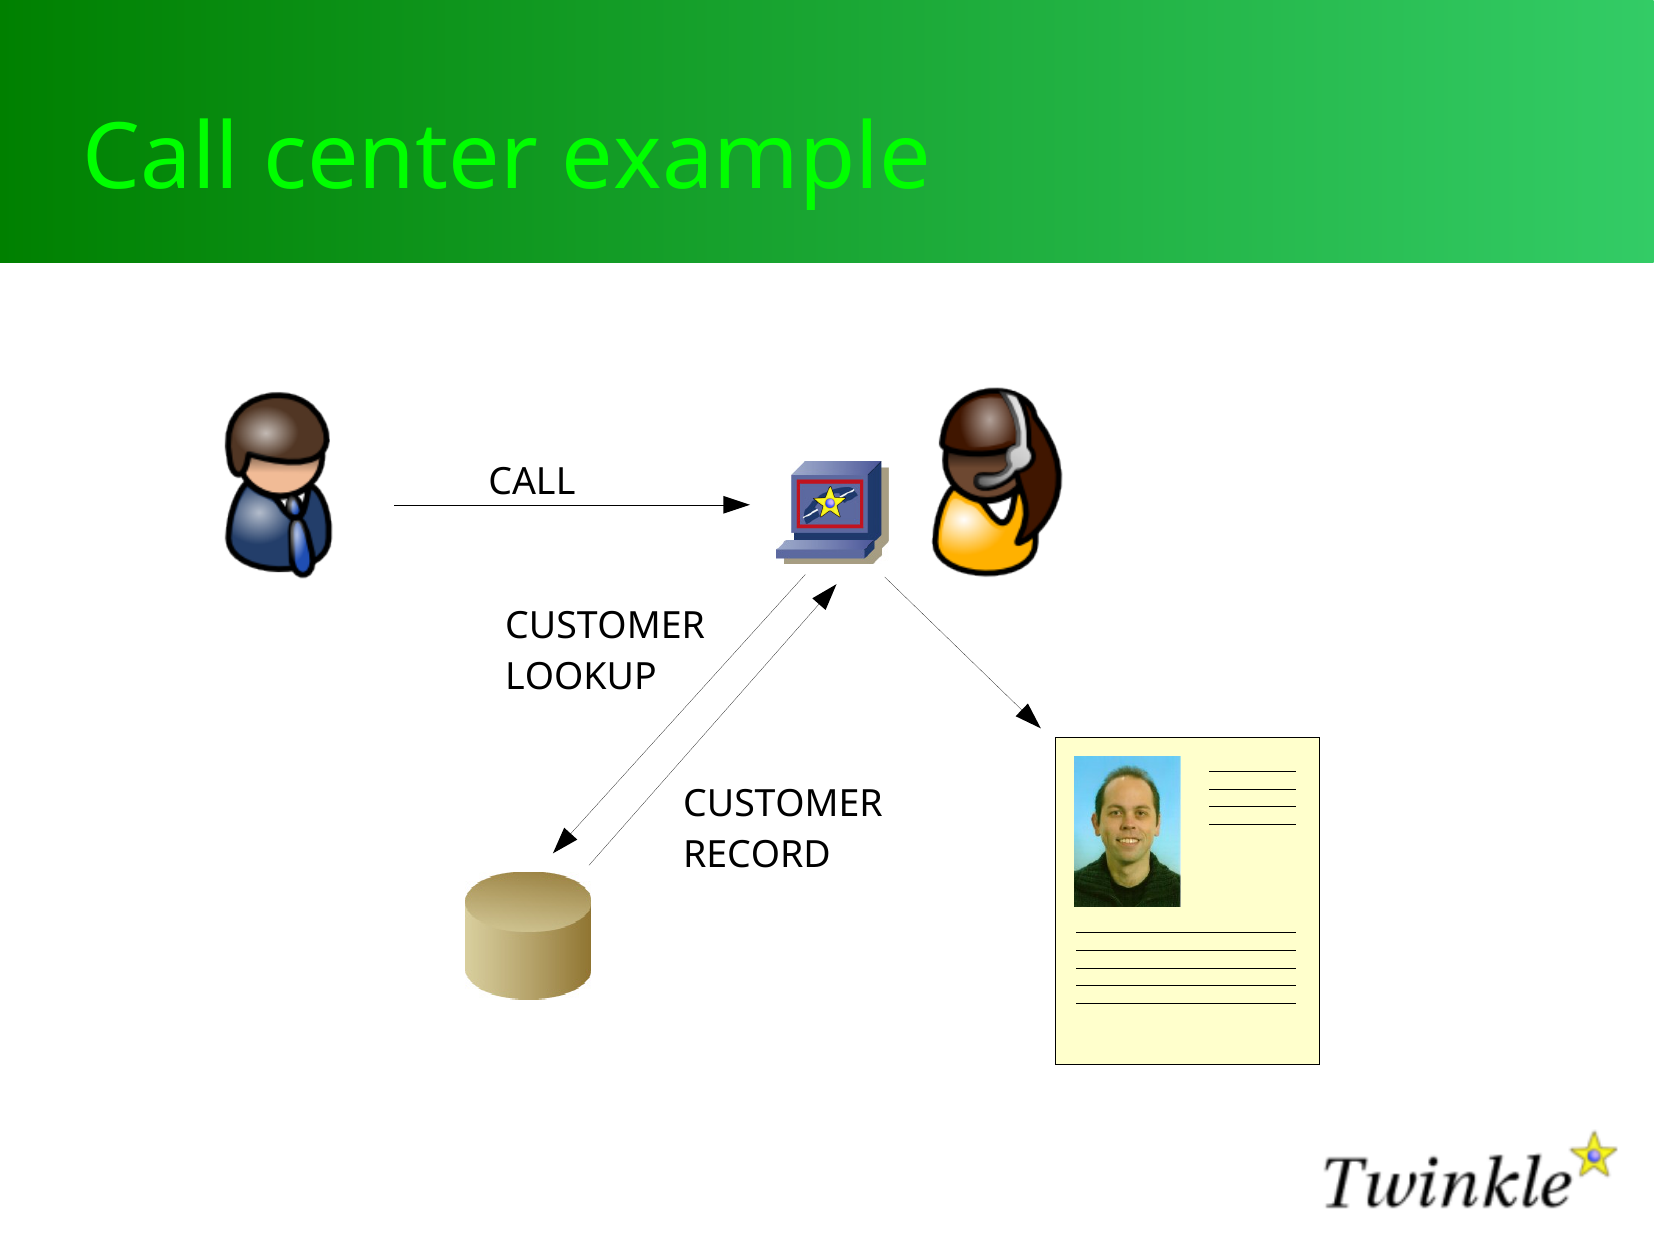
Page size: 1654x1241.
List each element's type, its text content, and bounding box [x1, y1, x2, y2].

picture [892, 383, 1088, 579]
picture [776, 461, 889, 564]
text_box [1055, 737, 1320, 1065]
text_box CUSTOMER RECORD [668, 769, 912, 875]
picture [1074, 756, 1181, 907]
picture [465, 872, 591, 1000]
text_box CUSTOMER LOOKUP [490, 591, 734, 698]
picture [1312, 1124, 1626, 1221]
text_box CALL [473, 447, 598, 508]
picture [181, 386, 377, 583]
title Call center example [82, 49, 1571, 257]
